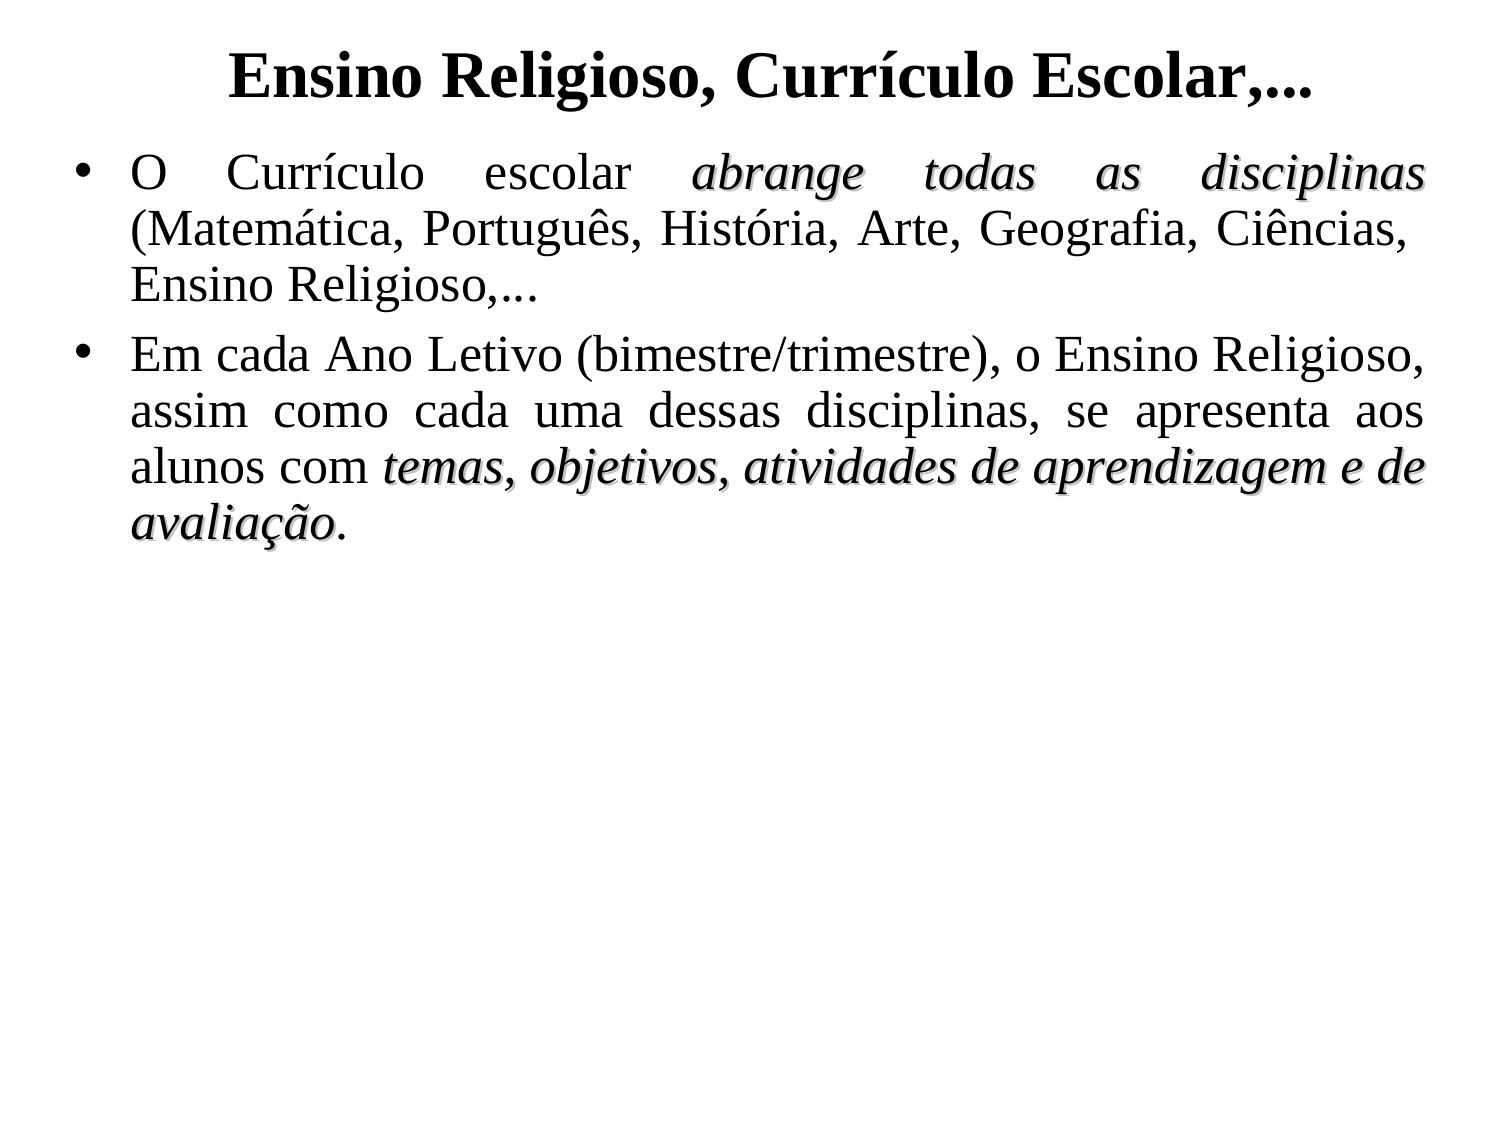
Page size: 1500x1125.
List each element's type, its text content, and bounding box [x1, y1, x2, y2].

list O Currículo escolar abrange todas as disciplinas (Matemática, Português, História, Arte, Geografia, Ciências, Ensino Religioso,... Em cada Ano Letivo (bimestre/trimestre), o Ensino Religioso, assim como cada uma dessas disciplinas, se apresenta aos alunos com temas, objetivos, atividades de aprendizagem e de avaliação. [59, 137, 1442, 563]
title Ensino Religioso, Currículo Escolar,... [112, 23, 1432, 119]
